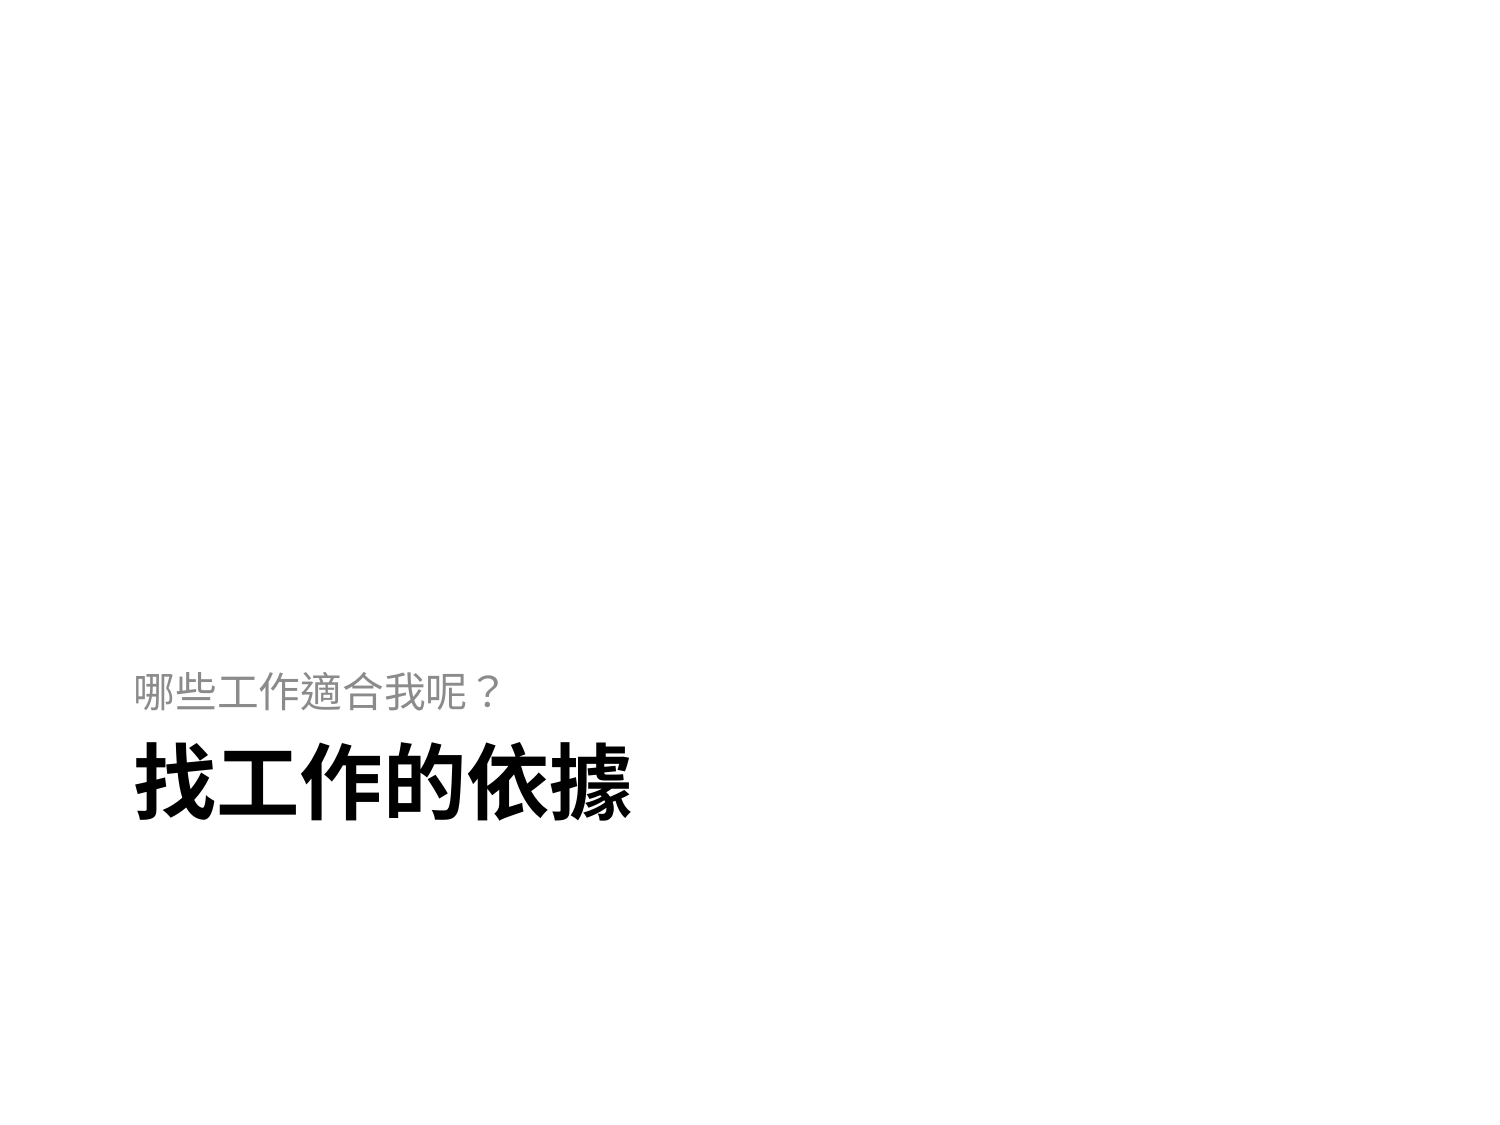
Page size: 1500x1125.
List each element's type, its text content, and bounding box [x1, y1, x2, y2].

title 找工作的依據 [118, 723, 1394, 947]
list 哪些工作適合我呢？ [118, 476, 1394, 723]
